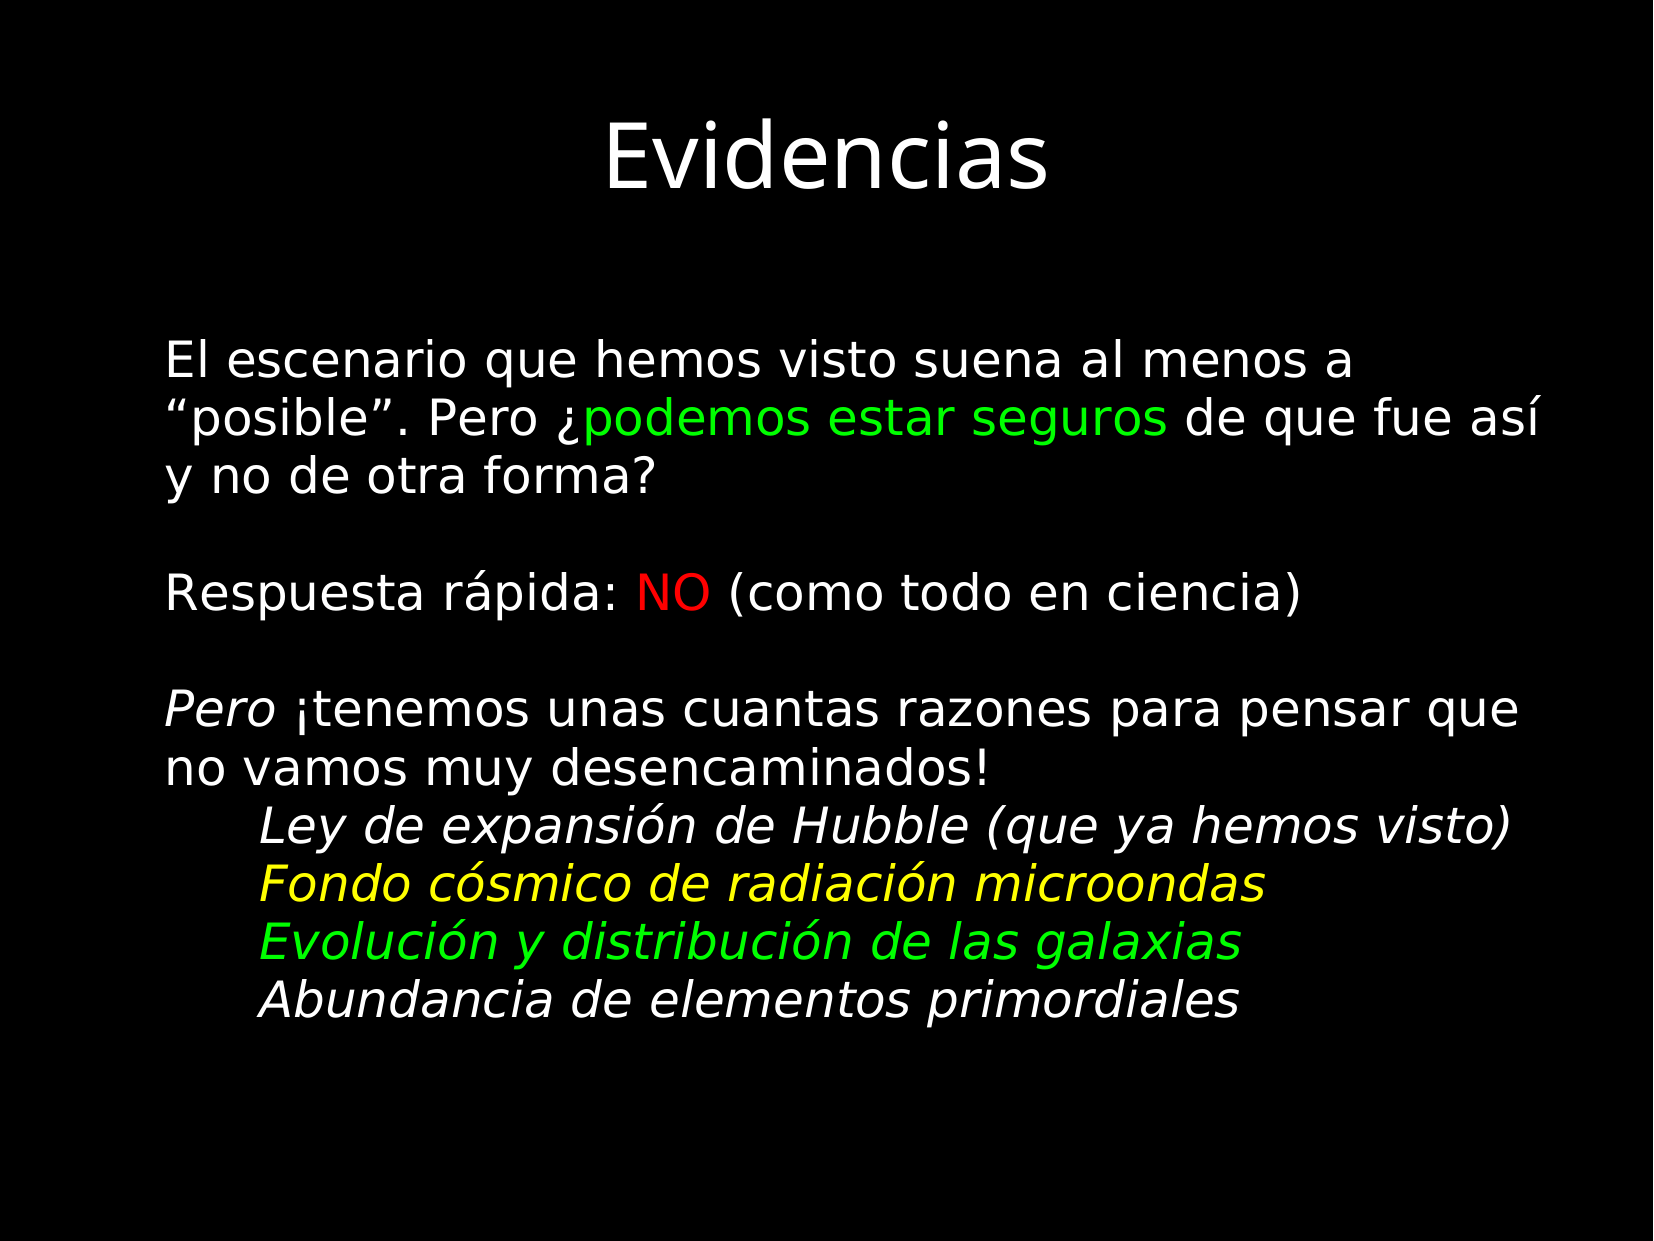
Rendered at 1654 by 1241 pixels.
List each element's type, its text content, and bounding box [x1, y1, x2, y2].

text_box El escenario que hemos visto suena al menos a “posible”. Pero ¿podemos estar seguros de que fue así y no de otra forma? Respuesta rápida: NO (como todo en ciencia) Pero ¡tenemos unas cuantas razones para pensar que no vamos muy desencaminados! Ley de expansión de Hubble (que ya hemos visto) Fondo cósmico de radiación microondas Evolución y distribución de las galaxias Abundancia de elementos primordiales [150, 323, 1576, 1038]
title Evidencias [82, 56, 1571, 250]
